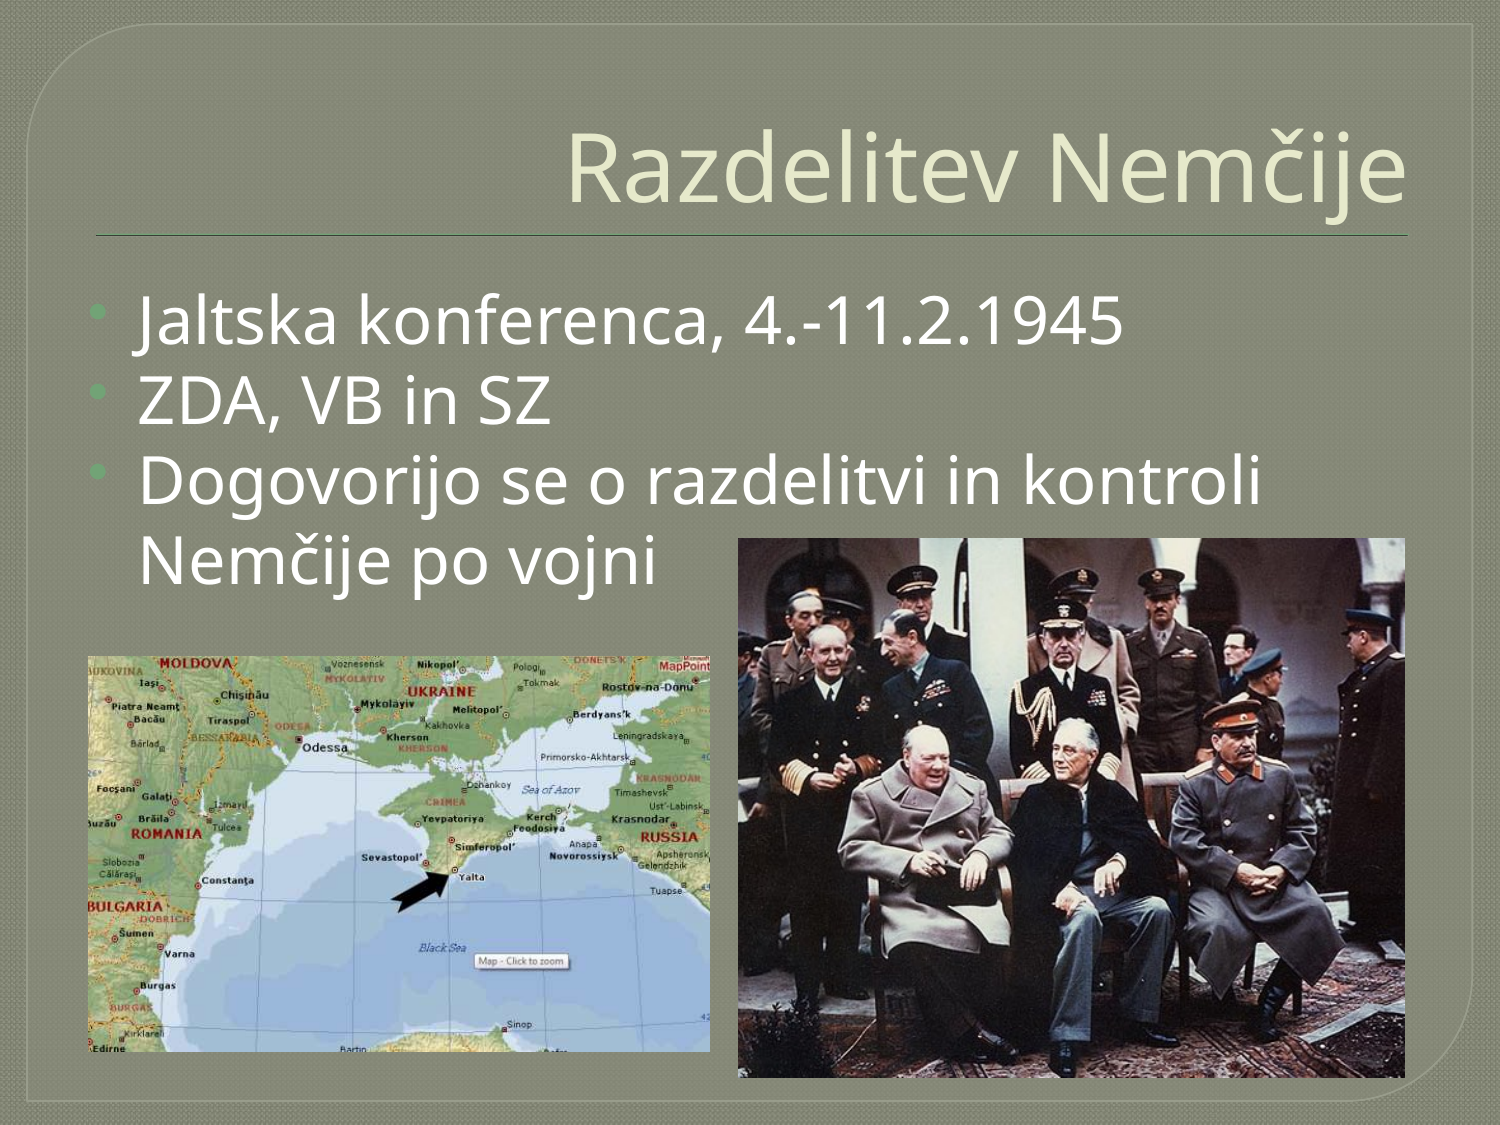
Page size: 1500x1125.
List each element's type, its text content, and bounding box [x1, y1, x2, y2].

picture [0, 0, 1500, 1125]
list Jaltska konferenca, 4.-11.2.1945 ZDA, VB in SZ Dogovorijo se o razdelitvi in kontroli Nemčije po vojni [75, 270, 1425, 1013]
title Razdelitev Nemčije [75, 41, 1425, 230]
